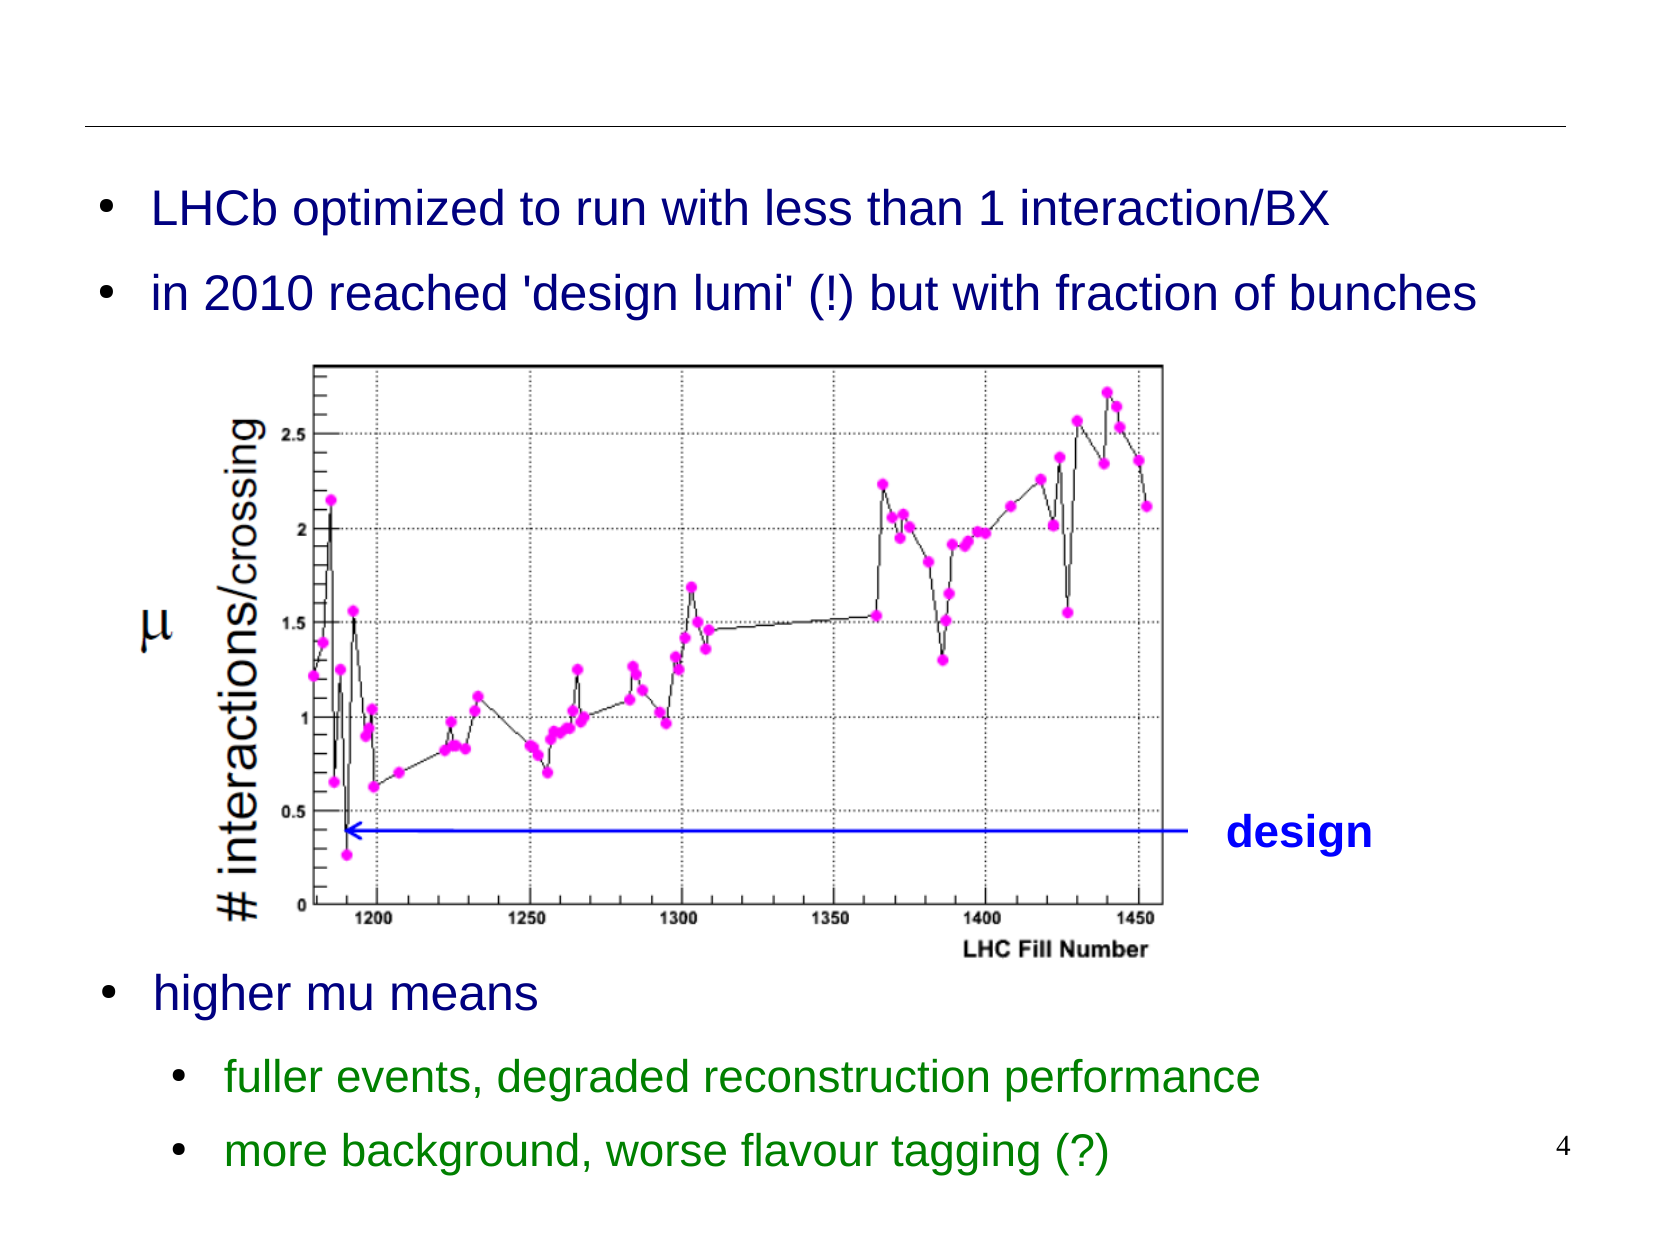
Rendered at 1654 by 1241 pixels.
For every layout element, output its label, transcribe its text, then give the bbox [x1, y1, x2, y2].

text_box design [1211, 798, 1389, 865]
list higher mu means fuller events, degraded reconstruction performance more background, worse flavour tagging (?) [82, 965, 1571, 1177]
picture [124, 354, 1188, 962]
list LHCb optimized to run with less than 1 interaction/BX in 2010 reached 'design lumi' (!) but with fraction of bunches [79, 179, 1568, 321]
